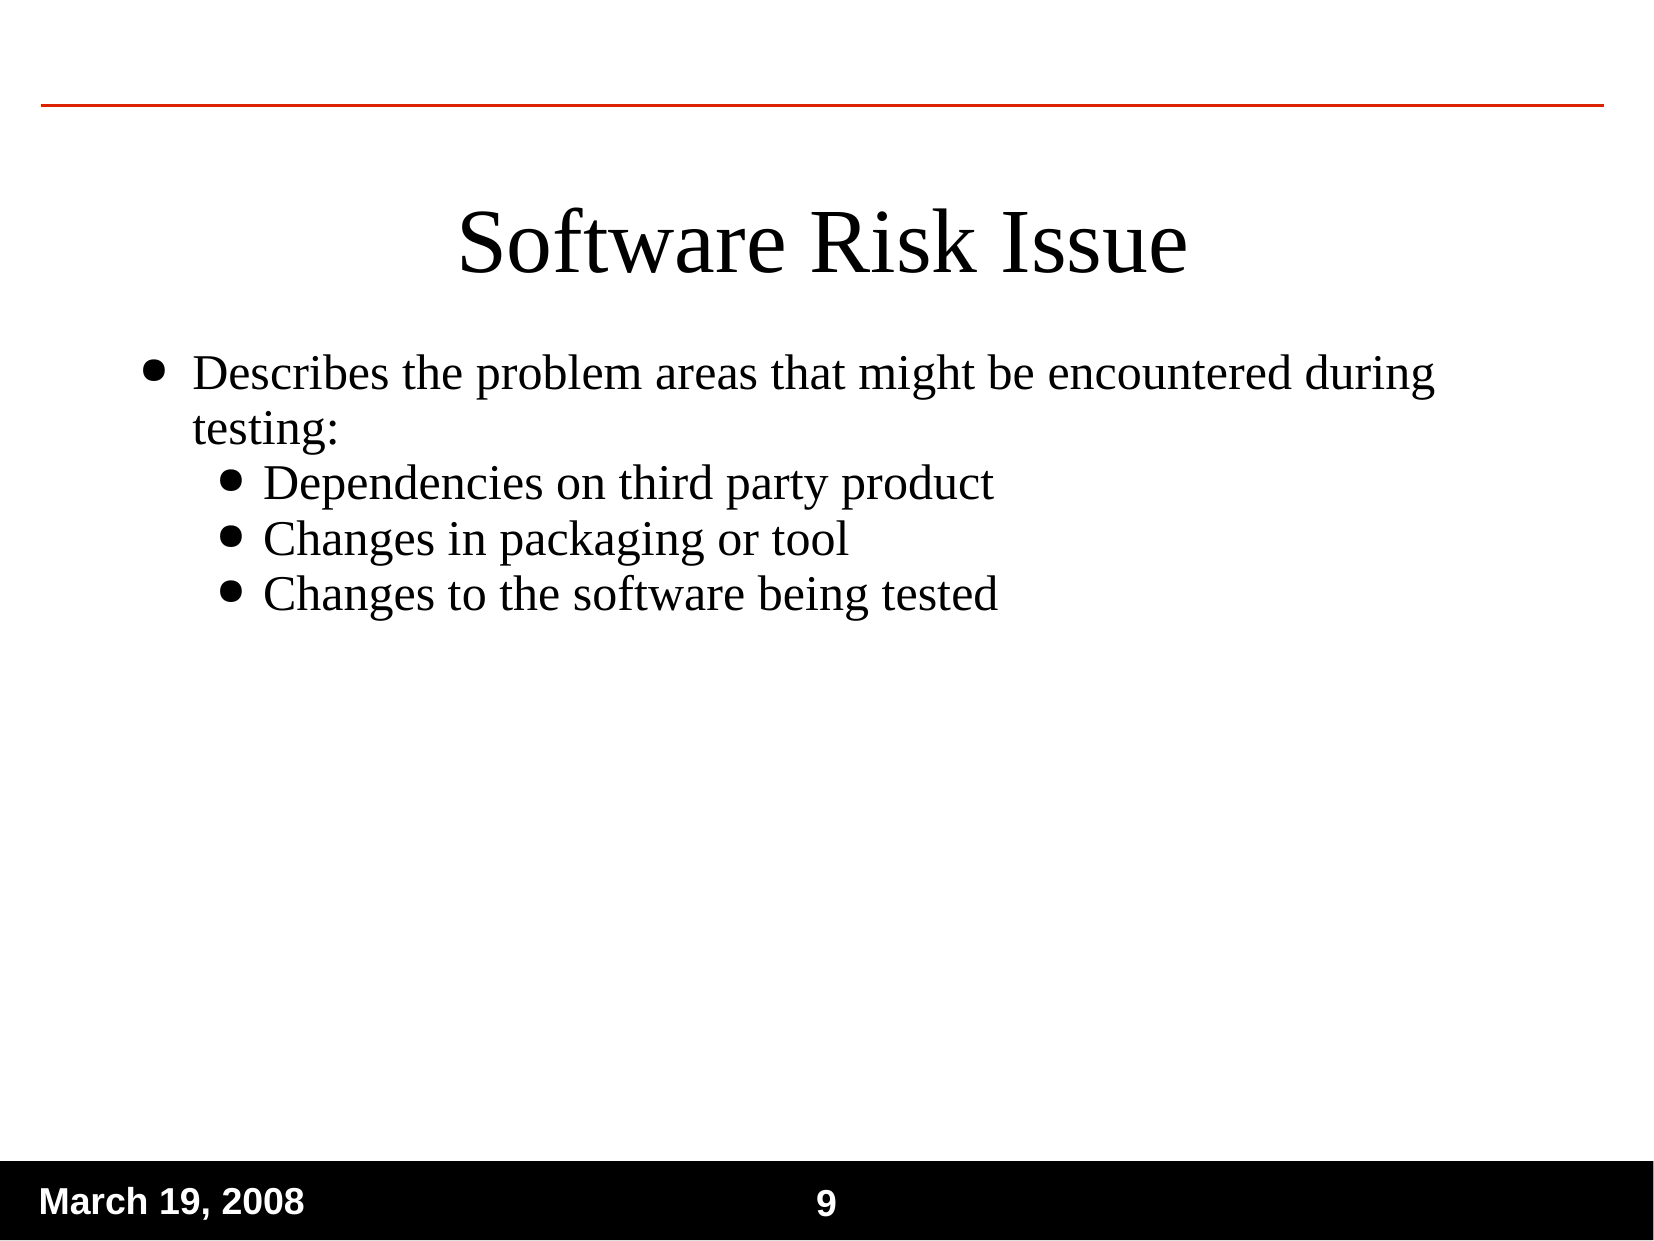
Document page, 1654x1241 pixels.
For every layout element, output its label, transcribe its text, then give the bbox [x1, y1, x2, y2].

list Describes the problem areas that might be encountered during testing: Dependencies on third party product Changes in packaging or tool Changes to the software being tested [121, 344, 1534, 1127]
title Software Risk Issue [117, 137, 1530, 346]
